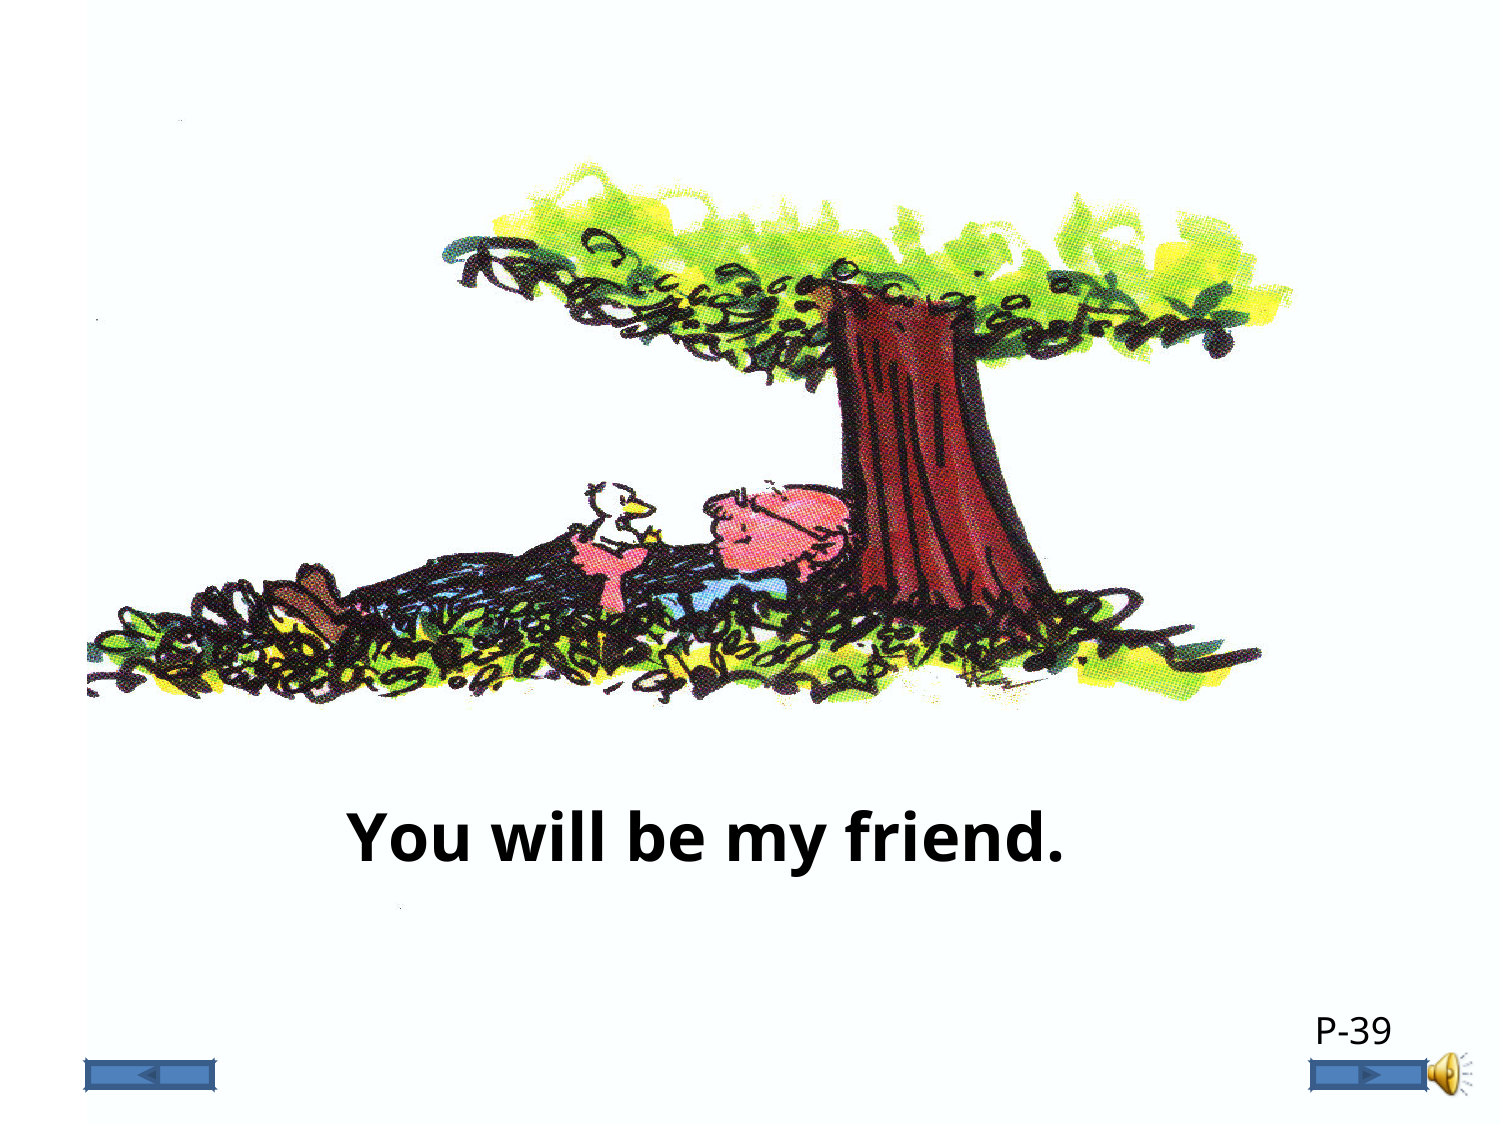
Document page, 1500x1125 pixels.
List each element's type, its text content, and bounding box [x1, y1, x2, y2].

picture [87, 0, 1500, 1125]
text_box P-39 [1299, 999, 1438, 1061]
text_box [89, 1062, 213, 1088]
text_box [1313, 1062, 1426, 1088]
text_box You will be my friend. [75, 787, 1338, 883]
